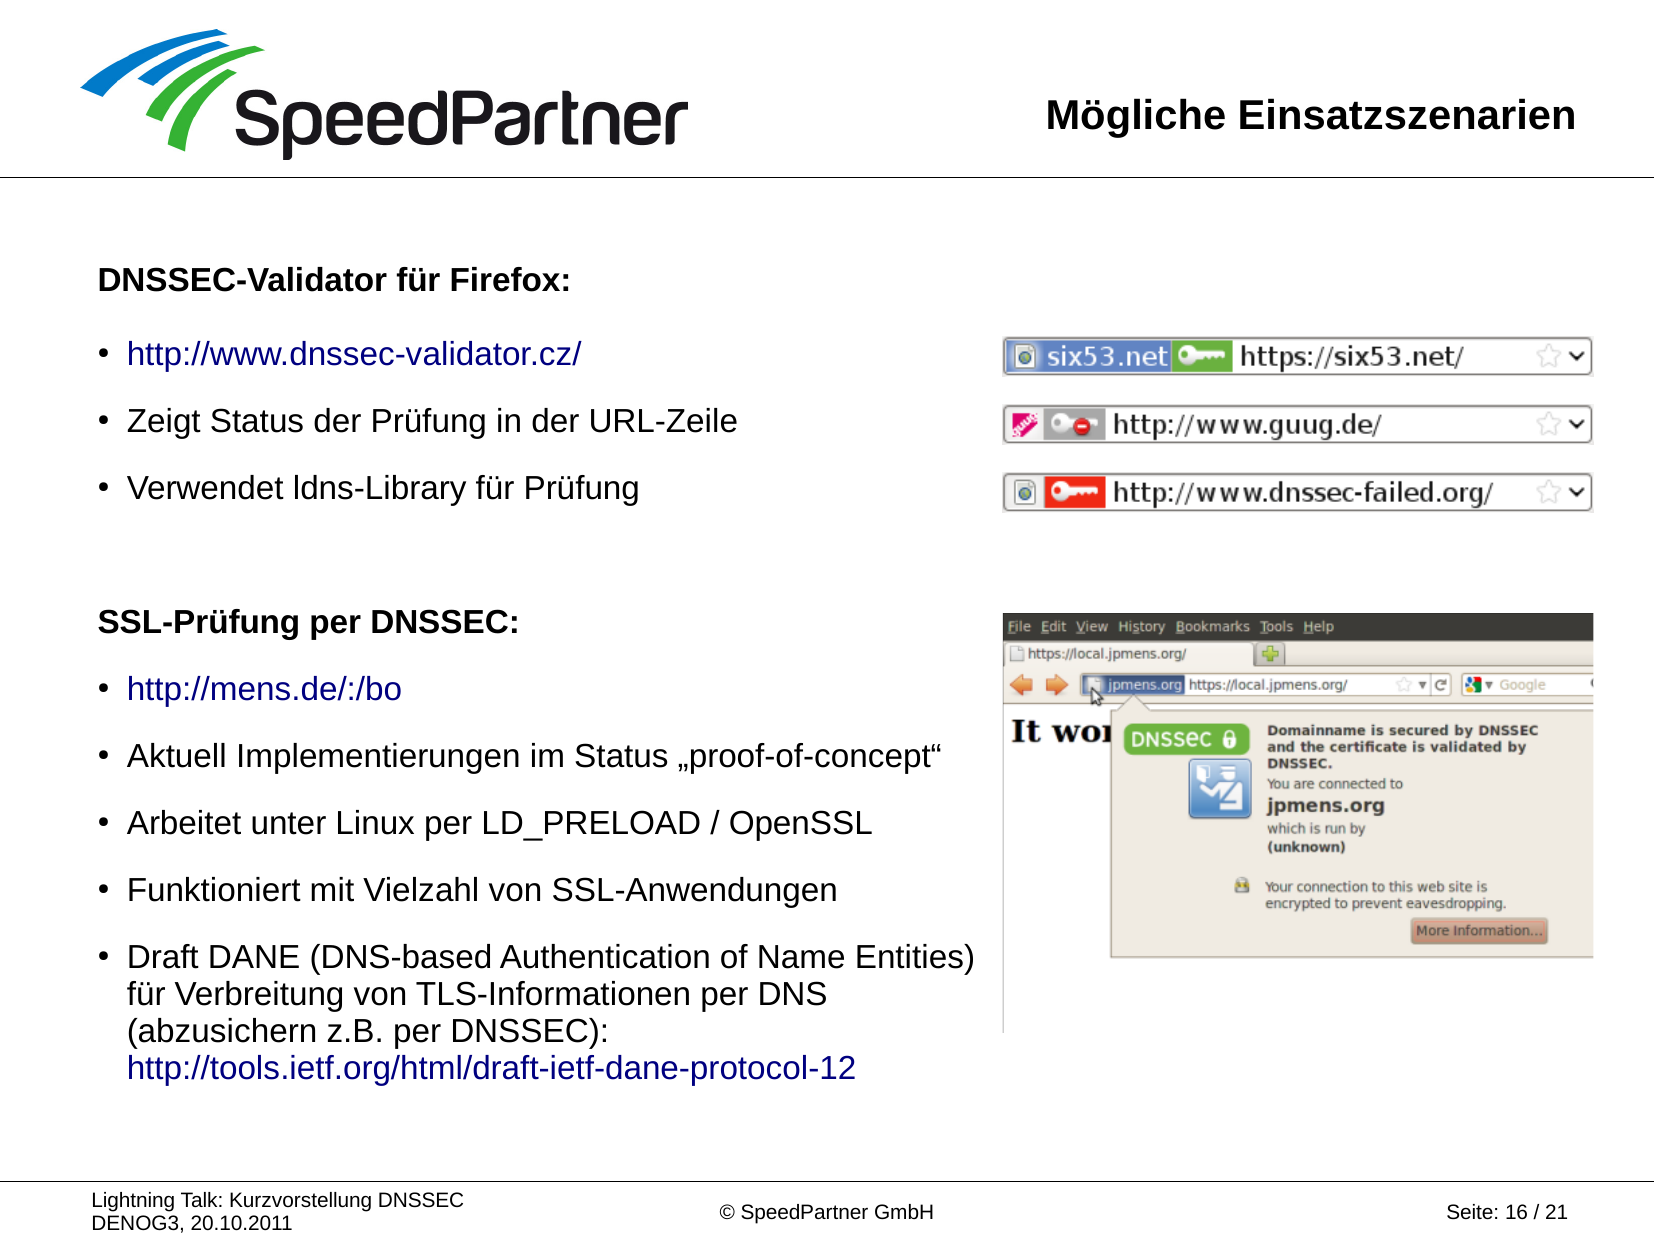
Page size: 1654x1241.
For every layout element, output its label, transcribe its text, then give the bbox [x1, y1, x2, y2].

picture [1002, 472, 1594, 513]
picture [1002, 404, 1594, 445]
title Mögliche Einsatzszenarien [590, 70, 1577, 160]
picture [80, 29, 688, 160]
picture [1002, 336, 1594, 377]
text_box DNSSEC-Validator für Firefox: http://www.dnssec-validator.cz/ Zeigt Status der Prüfung in der URL-Zeile Verwendet ldns-Library für Prüfung SSL-Prüfung per DNSSEC: http://mens.de/:/bo Aktuell Implementierungen im Status „proof-of-concept“ Arbeitet unter Linux per LD_PRELOAD / OpenSSL Funktioniert mit Vielzahl von SSL-Anwendungen Draft DANE (DNS-based Authentication of Name Entities) für Verbreitung von TLS-Informationen per DNS (abzusichern z.B. per DNSSEC): http://tools.ietf.org/html/draft-ietf-dane-protocol-12 [82, 253, 1565, 1151]
picture [1002, 613, 1594, 1033]
